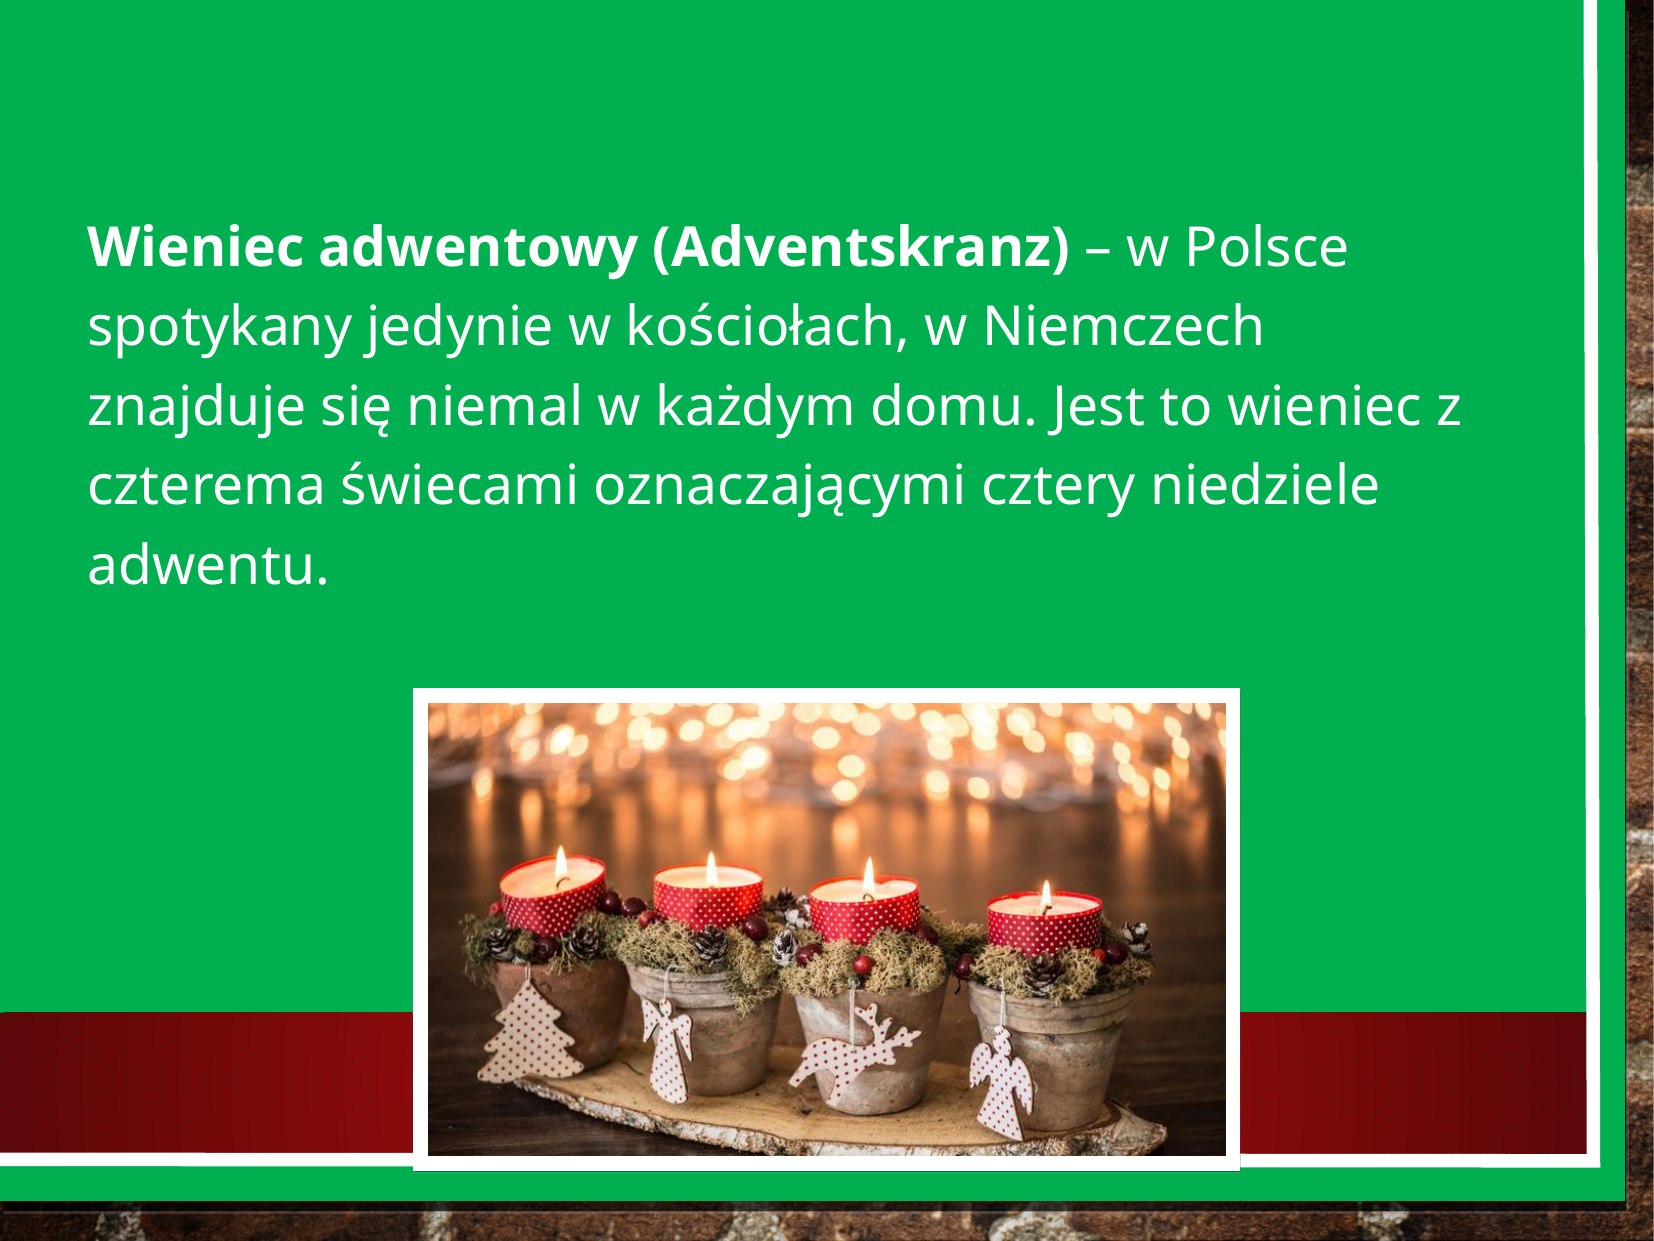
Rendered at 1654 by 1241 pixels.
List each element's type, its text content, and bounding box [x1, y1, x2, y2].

picture [428, 702, 1226, 1156]
list Wieniec adwentowy (Adventskranz) – w Polsce spotykany jedynie w kościołach, w Niemczech znajduje się niemal w każdym domu. Jest to wieniec z czterema świecami oznaczającymi cztery niedziele adwentu. [72, 96, 1483, 696]
